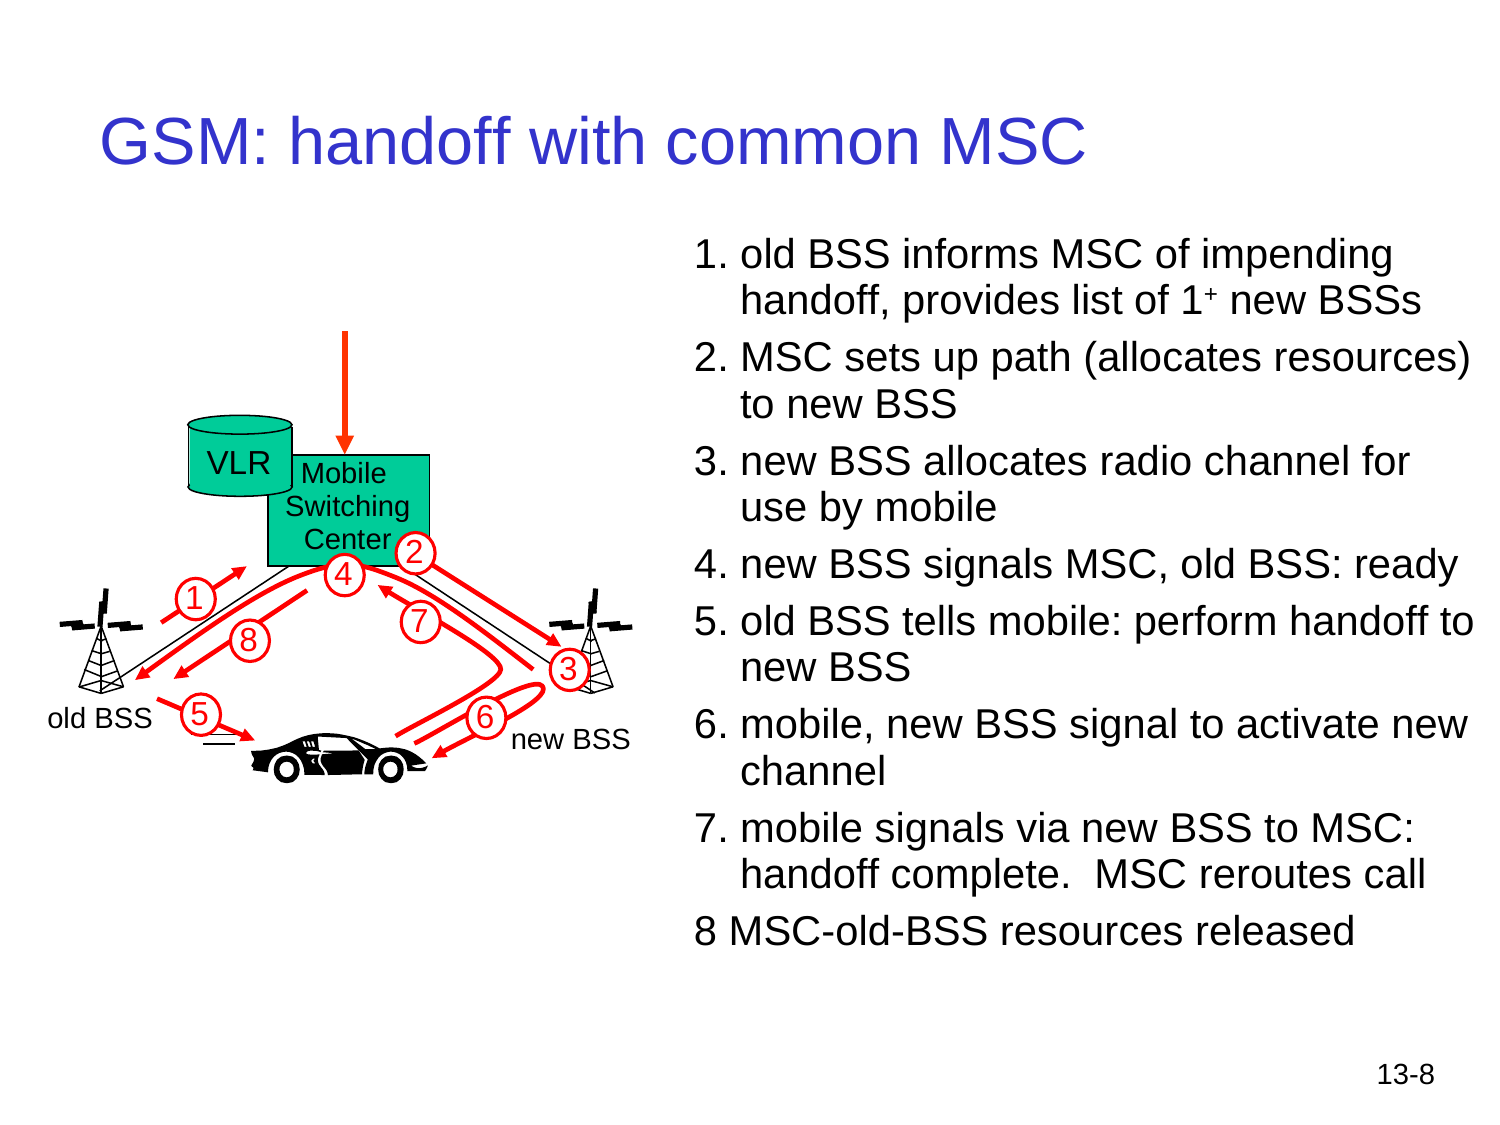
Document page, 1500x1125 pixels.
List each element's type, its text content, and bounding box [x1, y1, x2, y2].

text_box 6 [461, 690, 510, 744]
text_box 1. old BSS informs MSC of impending handoff, provides list of 1+ new BSSs 2. MSC sets up path (allocates resources) to new BSS 3. new BSS allocates radio channel for use by mobile 4. new BSS signals MSC, old BSS: ready 5. old BSS tells mobile: perform handoff to new BSS 6. mobile, new BSS signal to activate new channel 7. mobile signals via new BSS to MSC: handoff complete. MSC reroutes call 8 MSC-old-BSS resources released [679, 223, 1500, 986]
text_box 6 [461, 690, 472, 697]
text_box 3 [544, 642, 593, 696]
text_box new BSS [496, 715, 647, 764]
text_box 1 [170, 572, 219, 625]
text_box old BSS [32, 694, 168, 743]
text_box 4 [319, 548, 368, 601]
text_box 8 [224, 613, 273, 667]
text_box 7 [395, 595, 444, 648]
picture [251, 726, 428, 784]
text_box GSM: handoff with common MSC [85, 47, 1361, 236]
text_box 5 [175, 687, 224, 741]
text_box VLR [191, 436, 287, 489]
text_box Mobile Switching Center [267, 449, 429, 564]
text_box 2 [390, 526, 439, 579]
